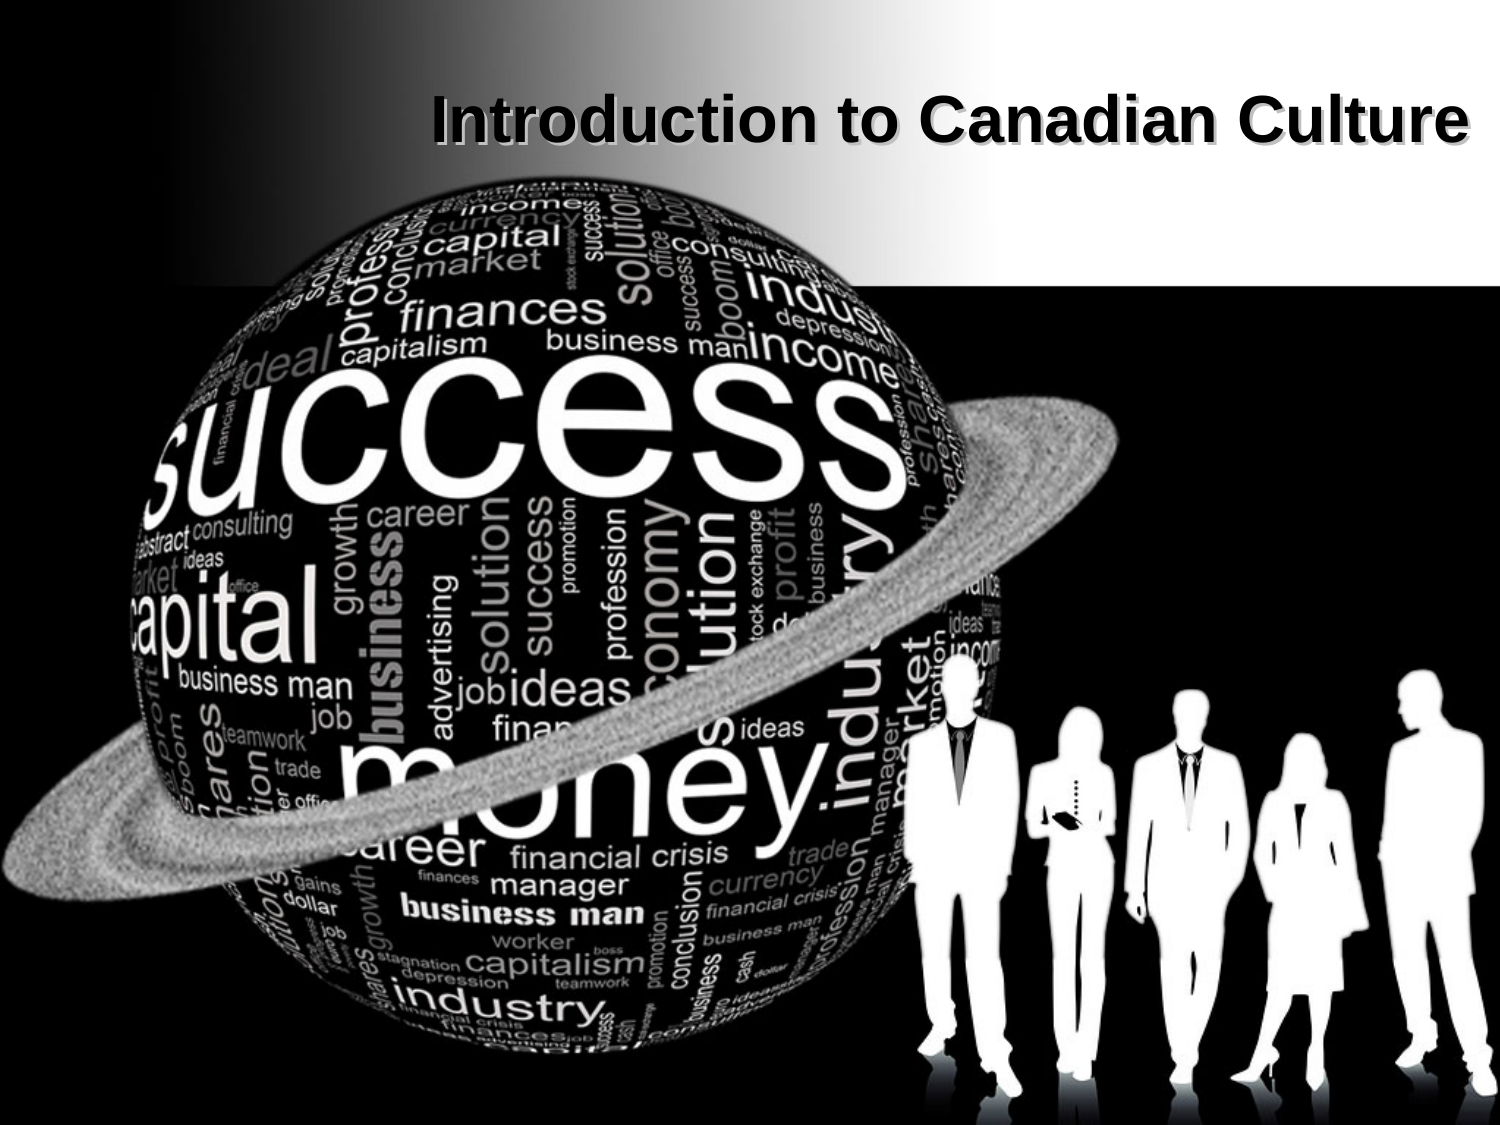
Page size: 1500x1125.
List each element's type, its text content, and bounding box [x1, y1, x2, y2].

title Introduction to Canadian Culture [336, 40, 1487, 191]
picture [0, 0, 1500, 1125]
